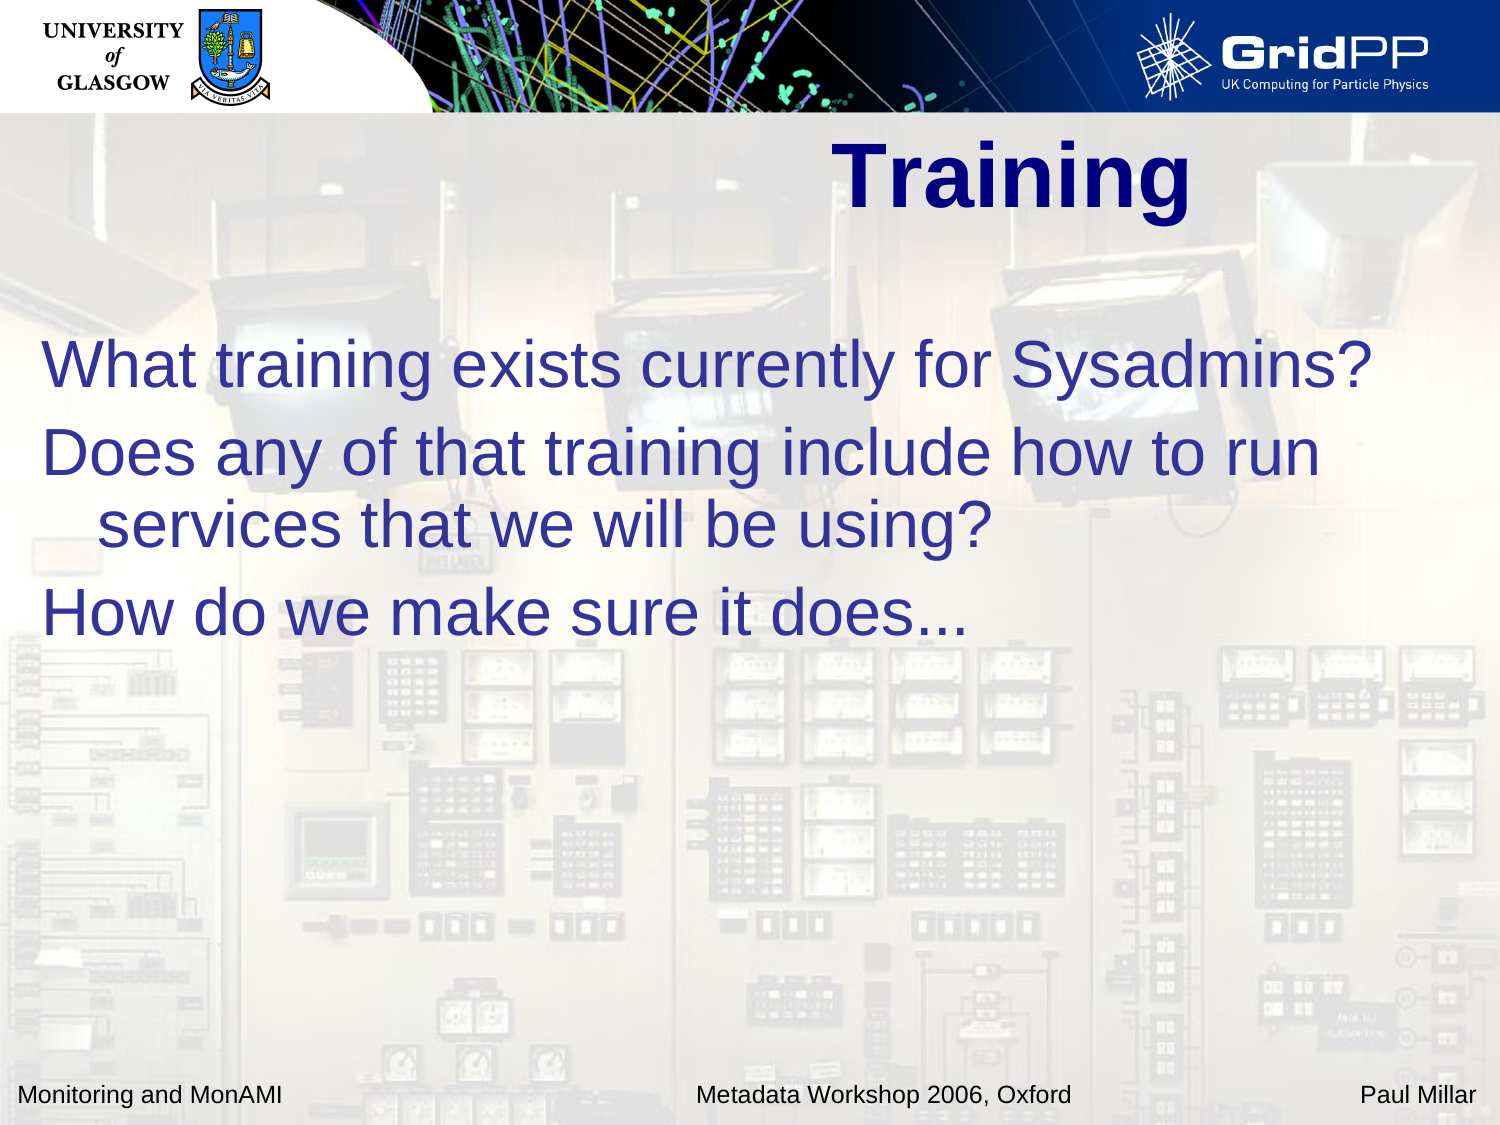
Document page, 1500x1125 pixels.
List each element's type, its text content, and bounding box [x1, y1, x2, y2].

title Training [568, 127, 1457, 230]
list What training exists currently for Sysadmins? Does any of that training include how to run services that we will be using? How do we make sure it does... [41, 329, 1442, 1058]
picture [0, 0, 1500, 1125]
